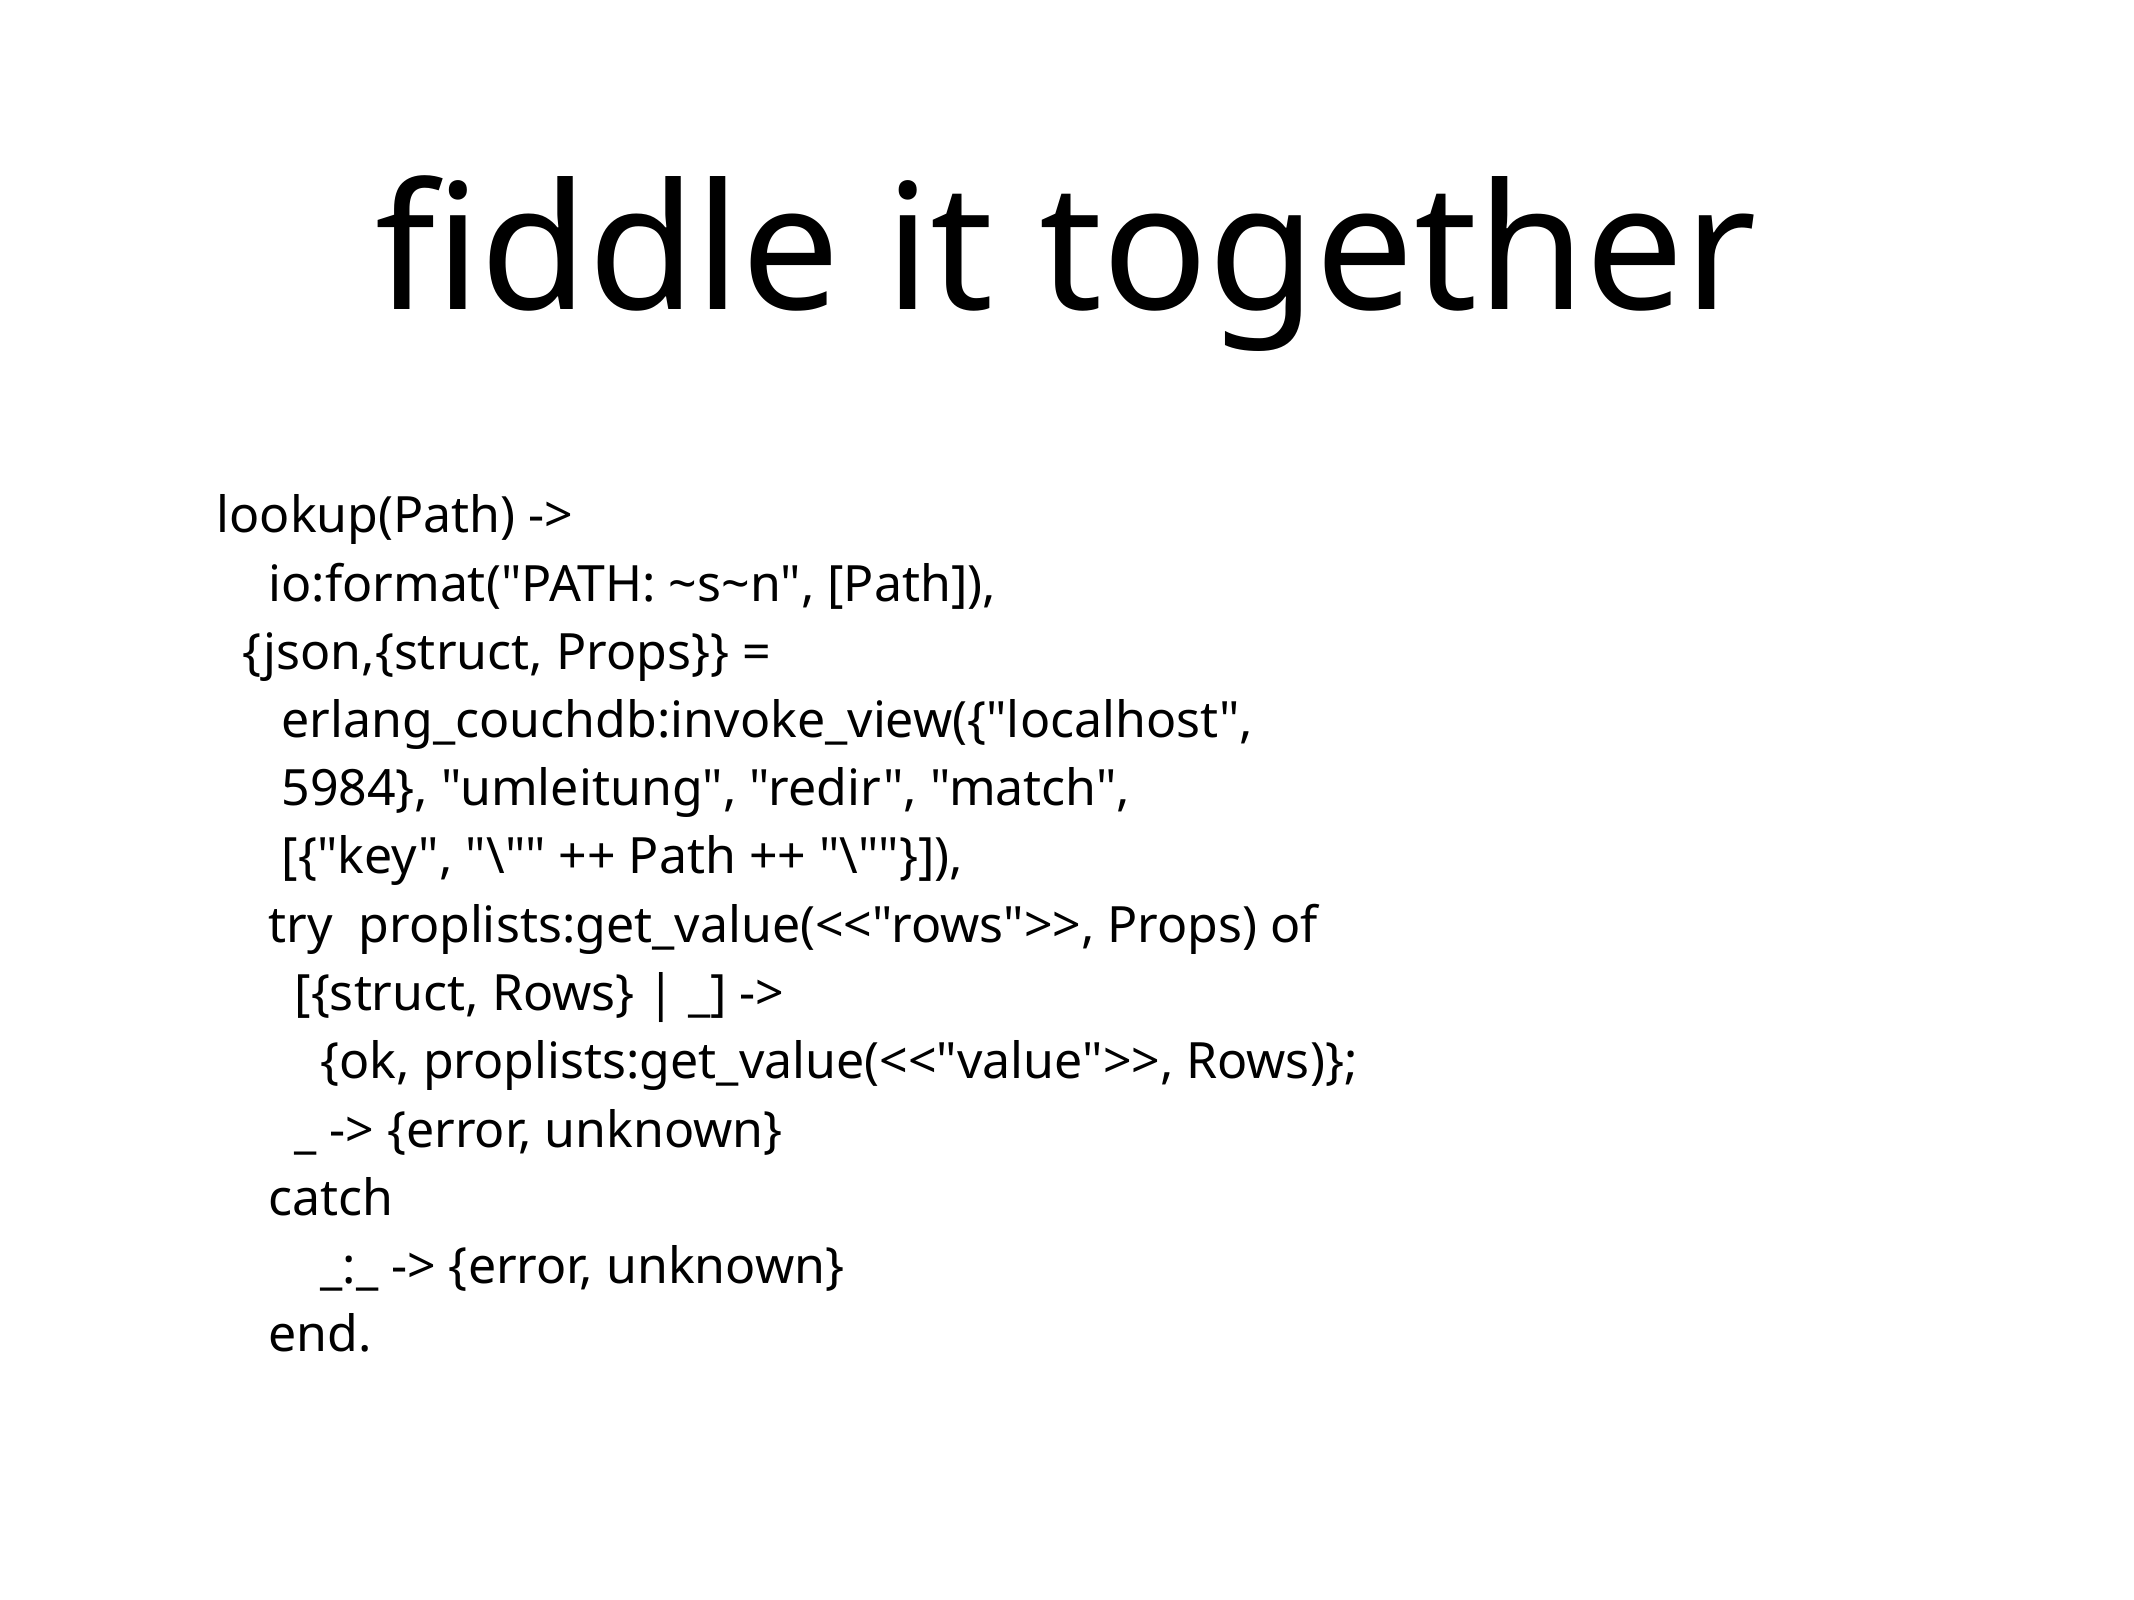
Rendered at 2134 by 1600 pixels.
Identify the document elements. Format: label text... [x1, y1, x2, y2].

title fiddle it together [208, 41, 1925, 442]
list lookup(Path) -> io:format("PATH: ~s~n", [Path]), {json,{struct, Props}} = erlang_couchdb:invoke_view({"localhost", 5984}, "umleitung", "redir", "match", [{"key", "\"" ++ Path ++ "\""}]), try proplists:get_value(<<"rows">>, Props) of [{struct, Rows} | _] -> {ok, proplists:get_value(<<"value">>, Rows)}; _ -> {error, unknown} catch _:_ -> {error, unknown} end. [208, 454, 1925, 1392]
